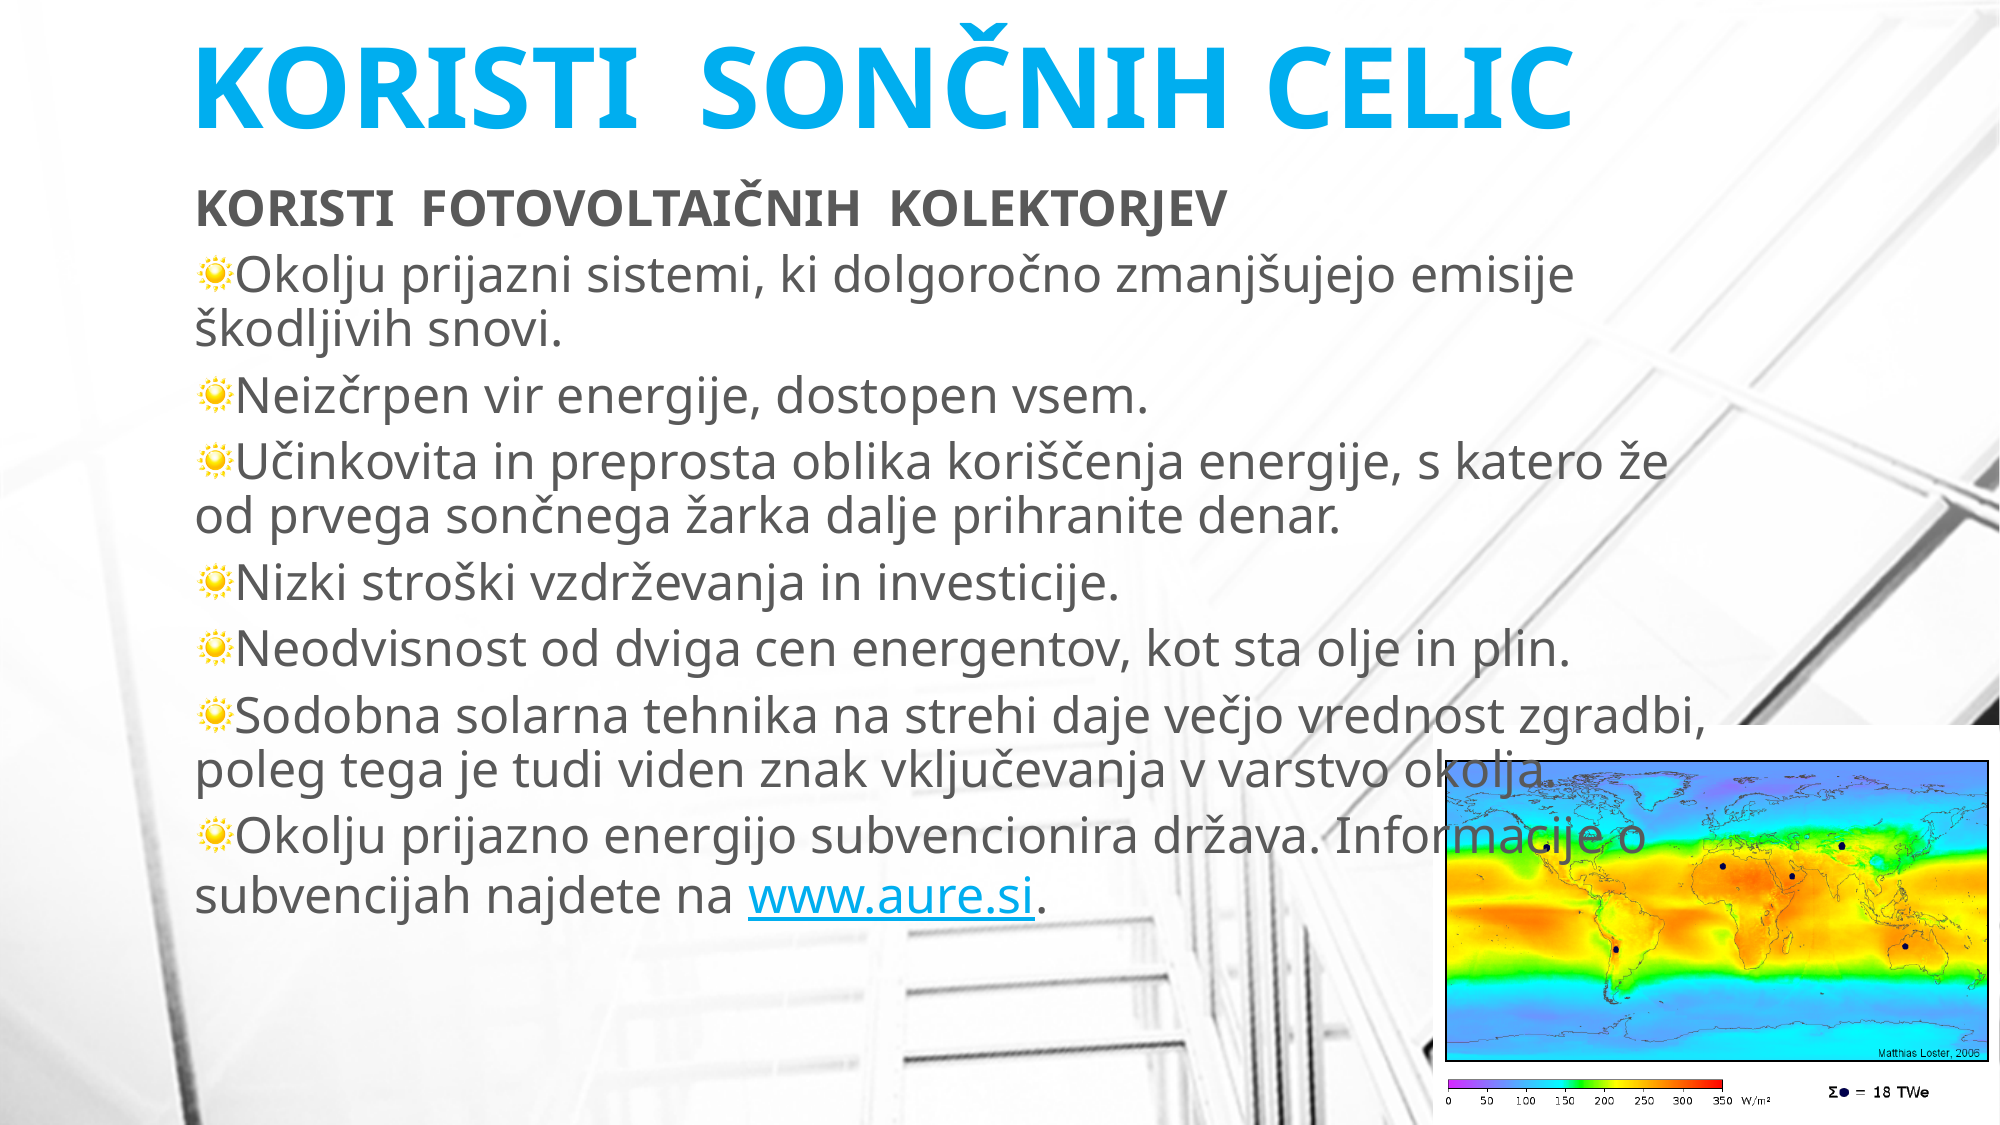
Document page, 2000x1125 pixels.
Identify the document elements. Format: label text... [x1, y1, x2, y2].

title KORISTI SONČNIH CELIC [174, 0, 1600, 293]
list KORISTI FOTOVOLTAIČNIH KOLEKTORJEV Okolju prijazni sistemi, ki dolgoročno zmanjšujejo emisije škodljivih snovi. Neizčrpen vir energije, dostopen vsem. Učinkovita in preprosta oblika koriščenja energije, s katero že od prvega sončnega žarka dalje prihranite denar. Nizki stroški vzdrževanja in investicije. Neodvisnost od dviga cen energentov, kot sta olje in plin. Sodobna solarna tehnika na strehi daje večjo vrednost zgradbi, poleg tega je tudi viden znak vključevanja v varstvo okolja. Okolju prijazno energijo subvencionira država. Informacije o subvencijah najdete na www.aure.si. [179, 175, 1743, 997]
picture [0, 0, 2000, 1125]
